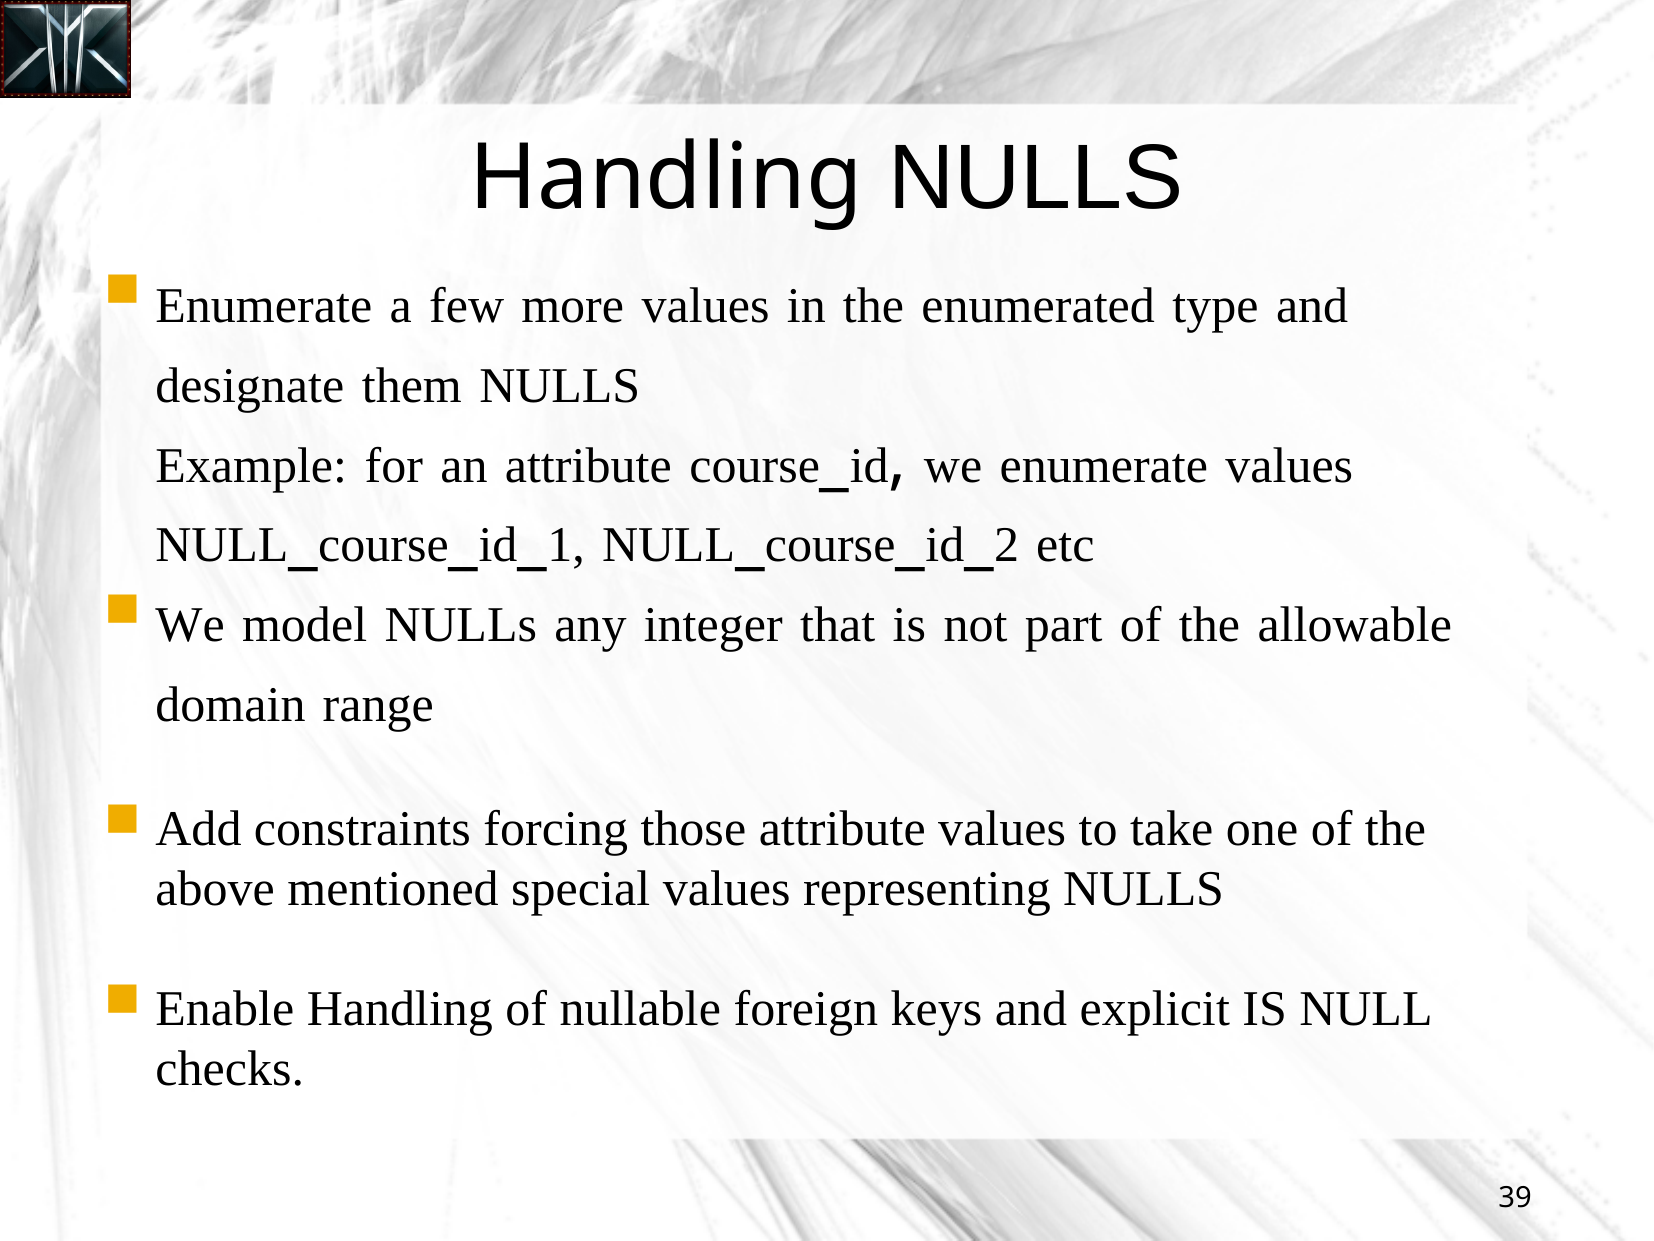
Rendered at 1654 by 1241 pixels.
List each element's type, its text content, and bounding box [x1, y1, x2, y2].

title Handling NULLS [82, 42, 1572, 302]
text_box <number> [1483, 1171, 1617, 1222]
picture [0, 0, 1654, 1241]
text_box Enumerate a few more values in the enumerated type and designate them NULLS Example: for an attribute course_id, we enumerate values NULL_course_id_1, NULL_course_id_2 etc We model NULLs any integer that is not part of the allowable domain range Add constraints forcing those attribute values to take one of the above mentioned special values representing NULLS Enable Handling of nullable foreign keys and explicit IS NULL checks. [70, 248, 1560, 1134]
